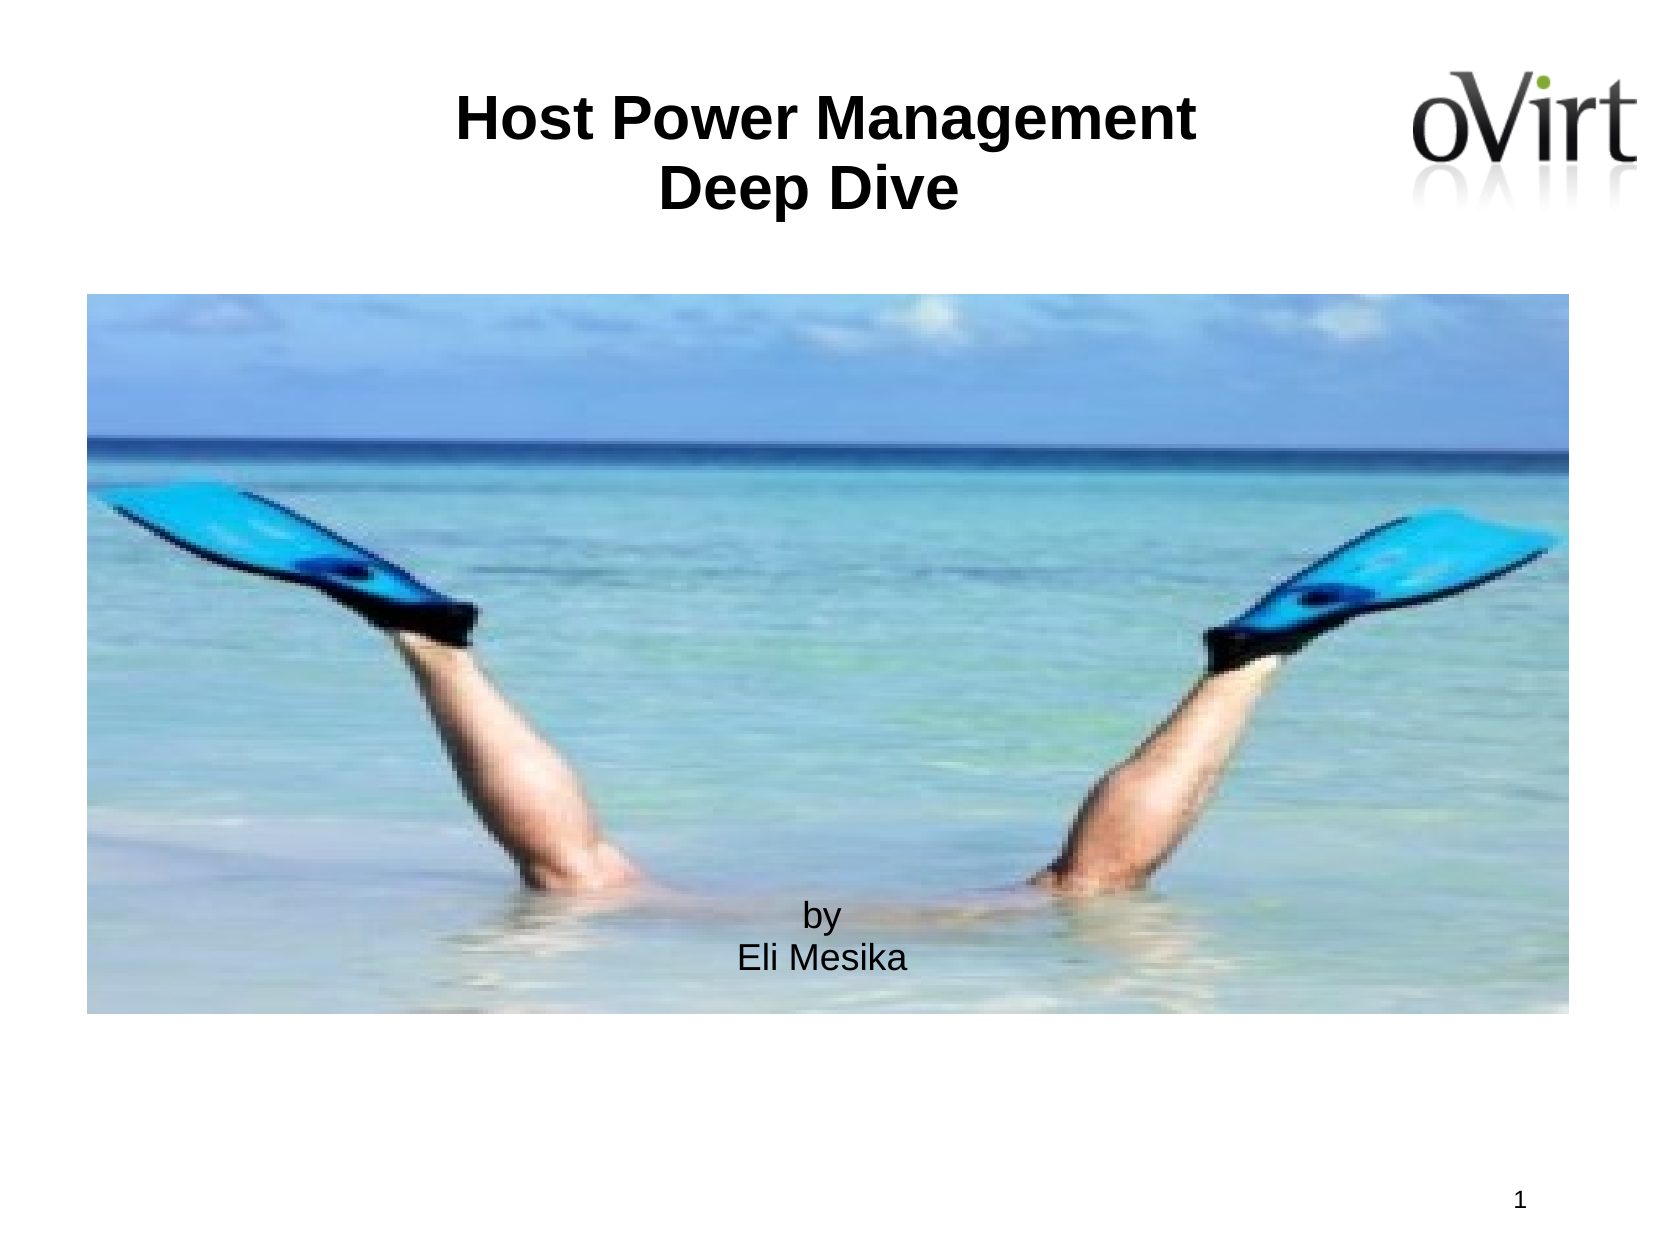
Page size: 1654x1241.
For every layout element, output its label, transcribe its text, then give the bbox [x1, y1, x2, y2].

title Host Power Management Deep Dive [82, 49, 1571, 257]
text_box by Eli Mesika [599, 874, 1045, 999]
picture [87, 294, 1569, 1014]
picture [1571, 63, 1637, 212]
